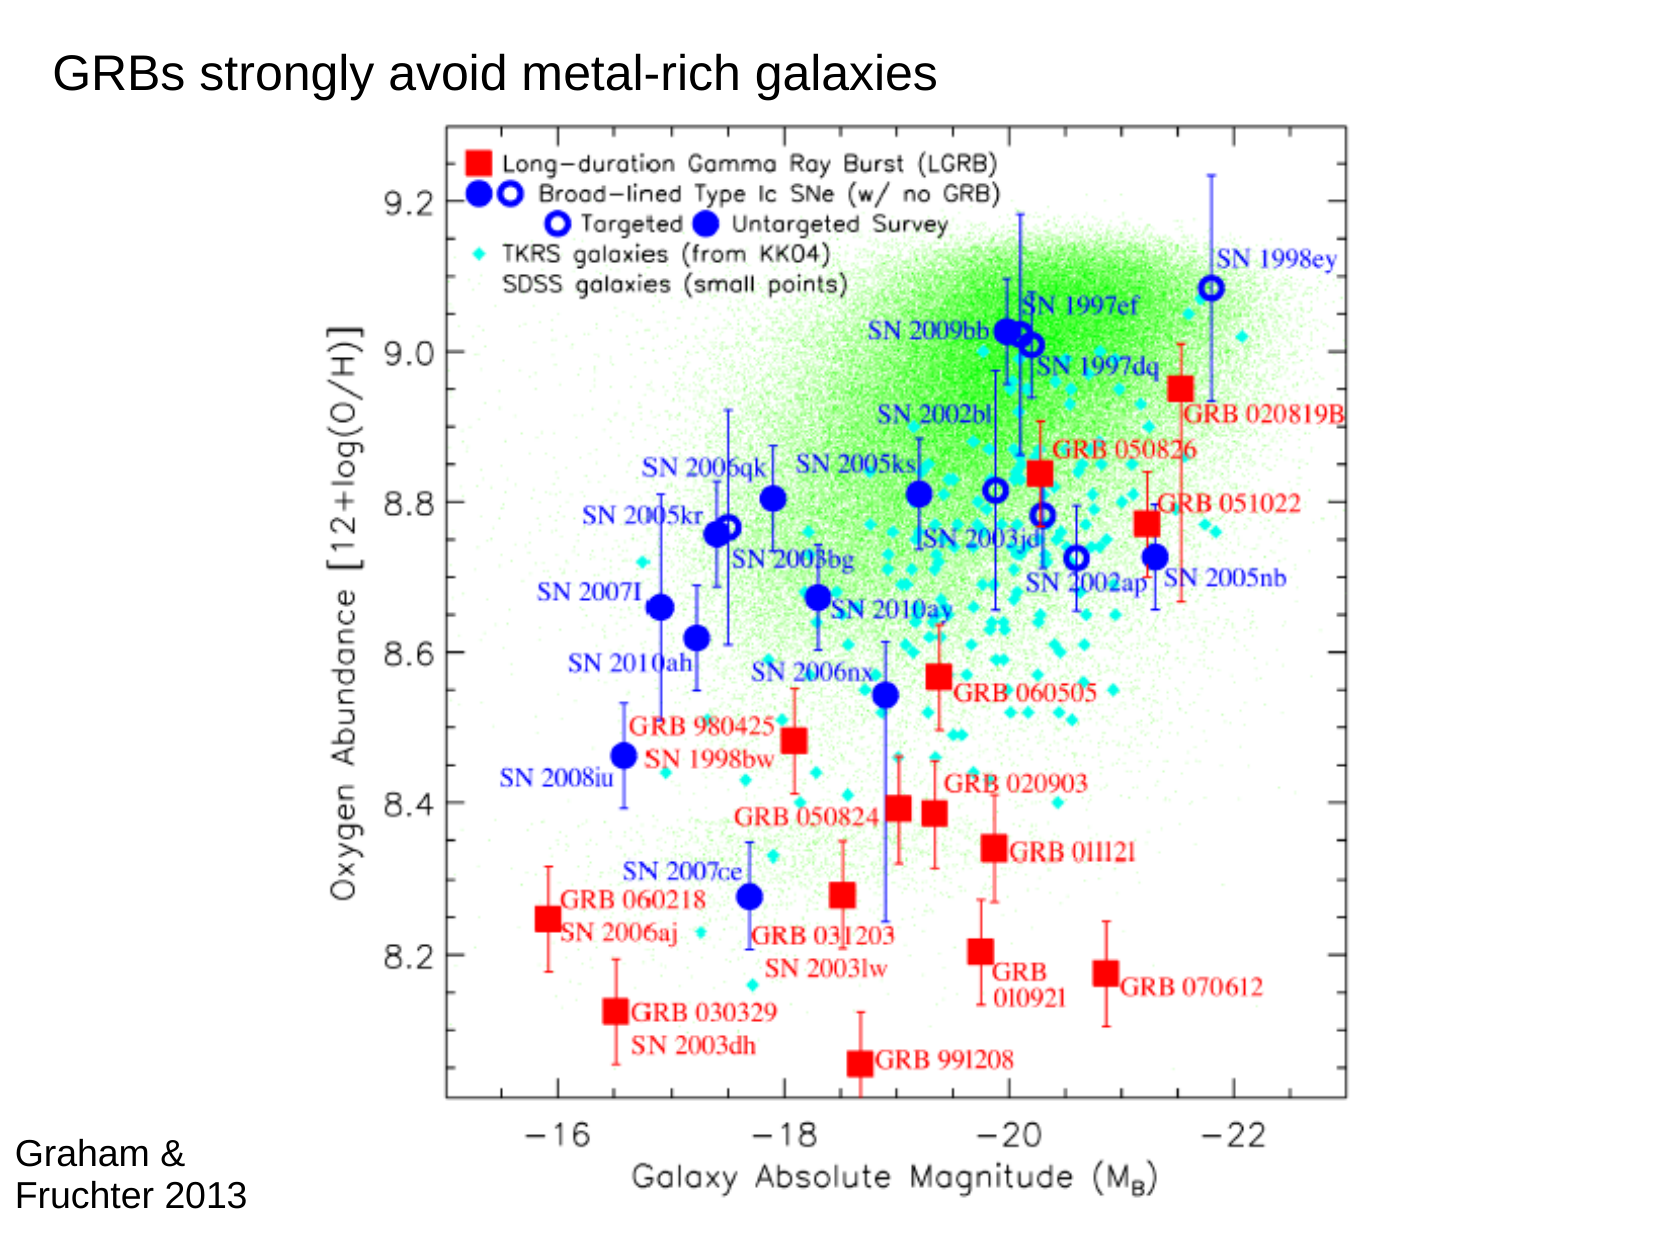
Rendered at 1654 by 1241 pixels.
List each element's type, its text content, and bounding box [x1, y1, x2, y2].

picture [262, 99, 1400, 1200]
text_box GRBs strongly avoid metal-rich galaxies [37, 37, 1051, 109]
text_box Graham & Fruchter 2013 [0, 1125, 338, 1224]
